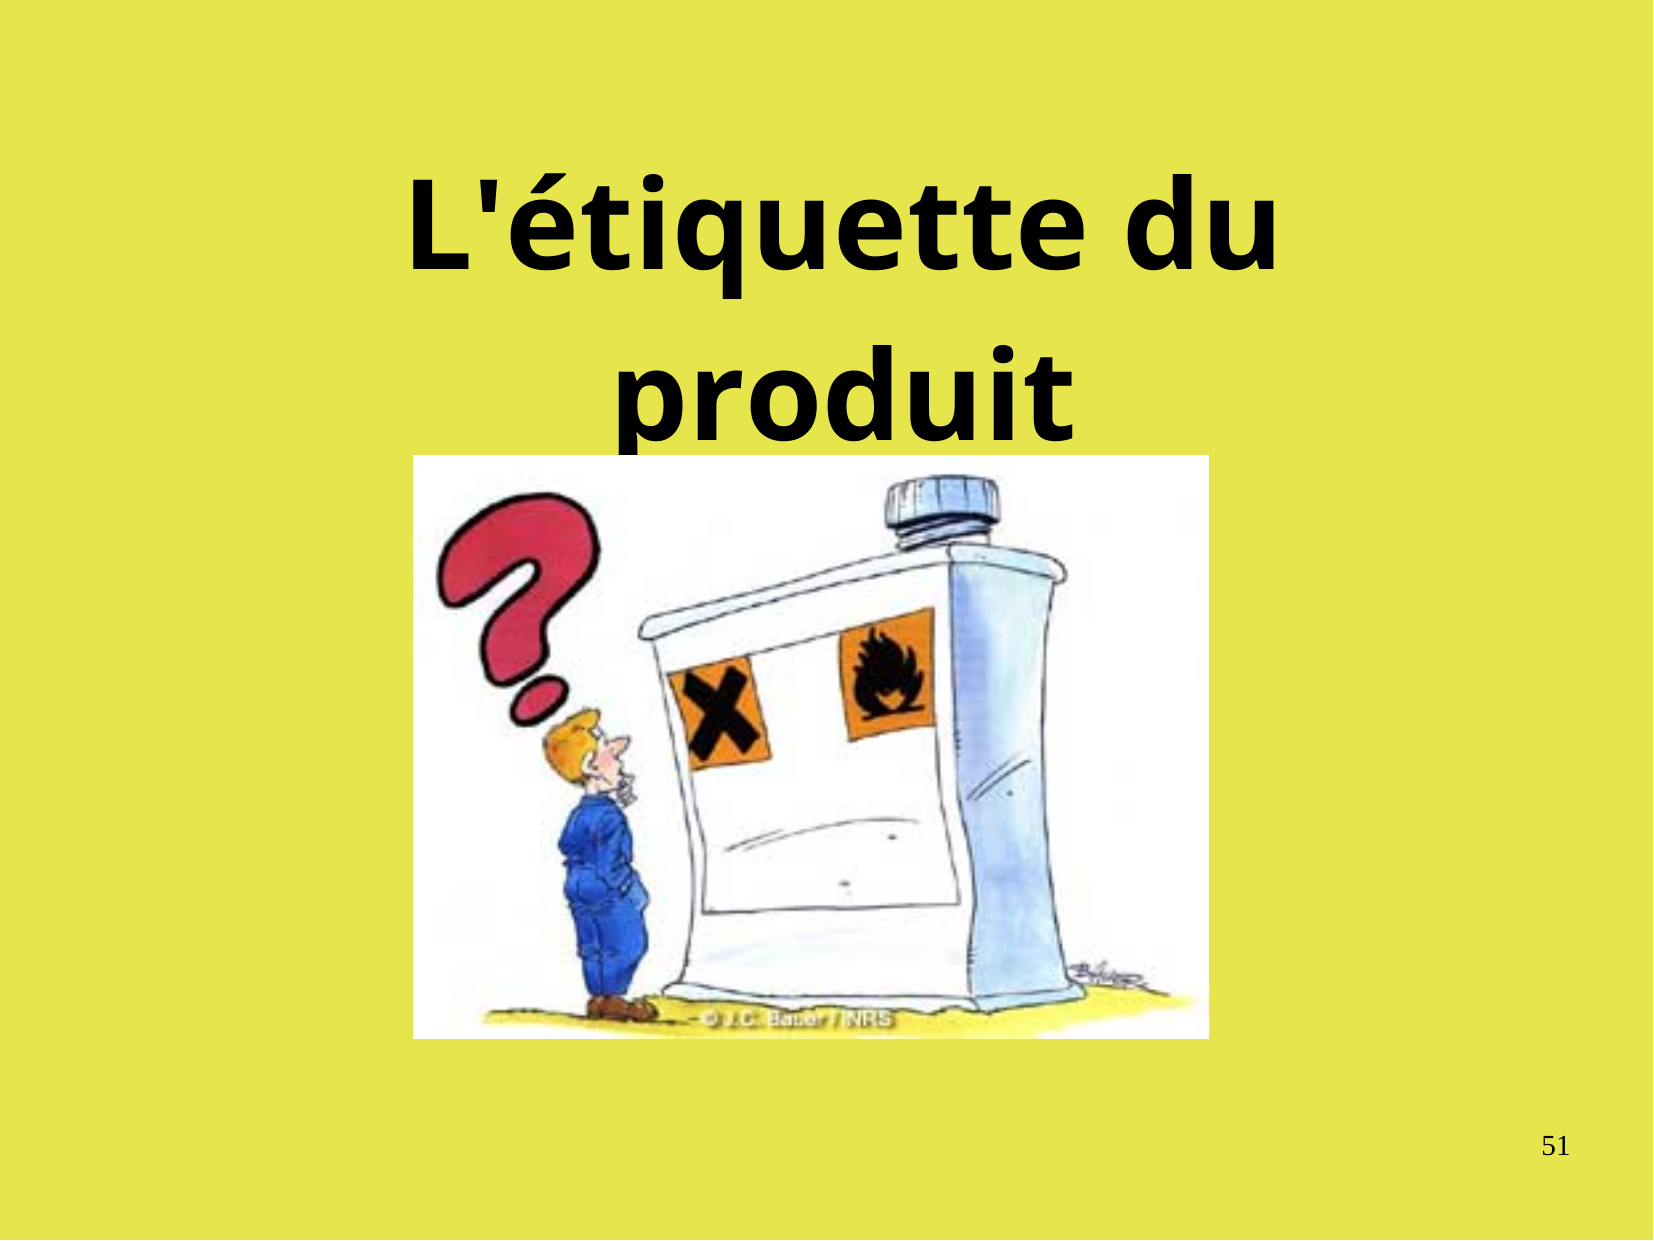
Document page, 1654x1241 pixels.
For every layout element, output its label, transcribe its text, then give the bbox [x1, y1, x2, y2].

text_box L'étiquette du produit [142, 128, 1545, 318]
picture [413, 455, 1209, 1039]
